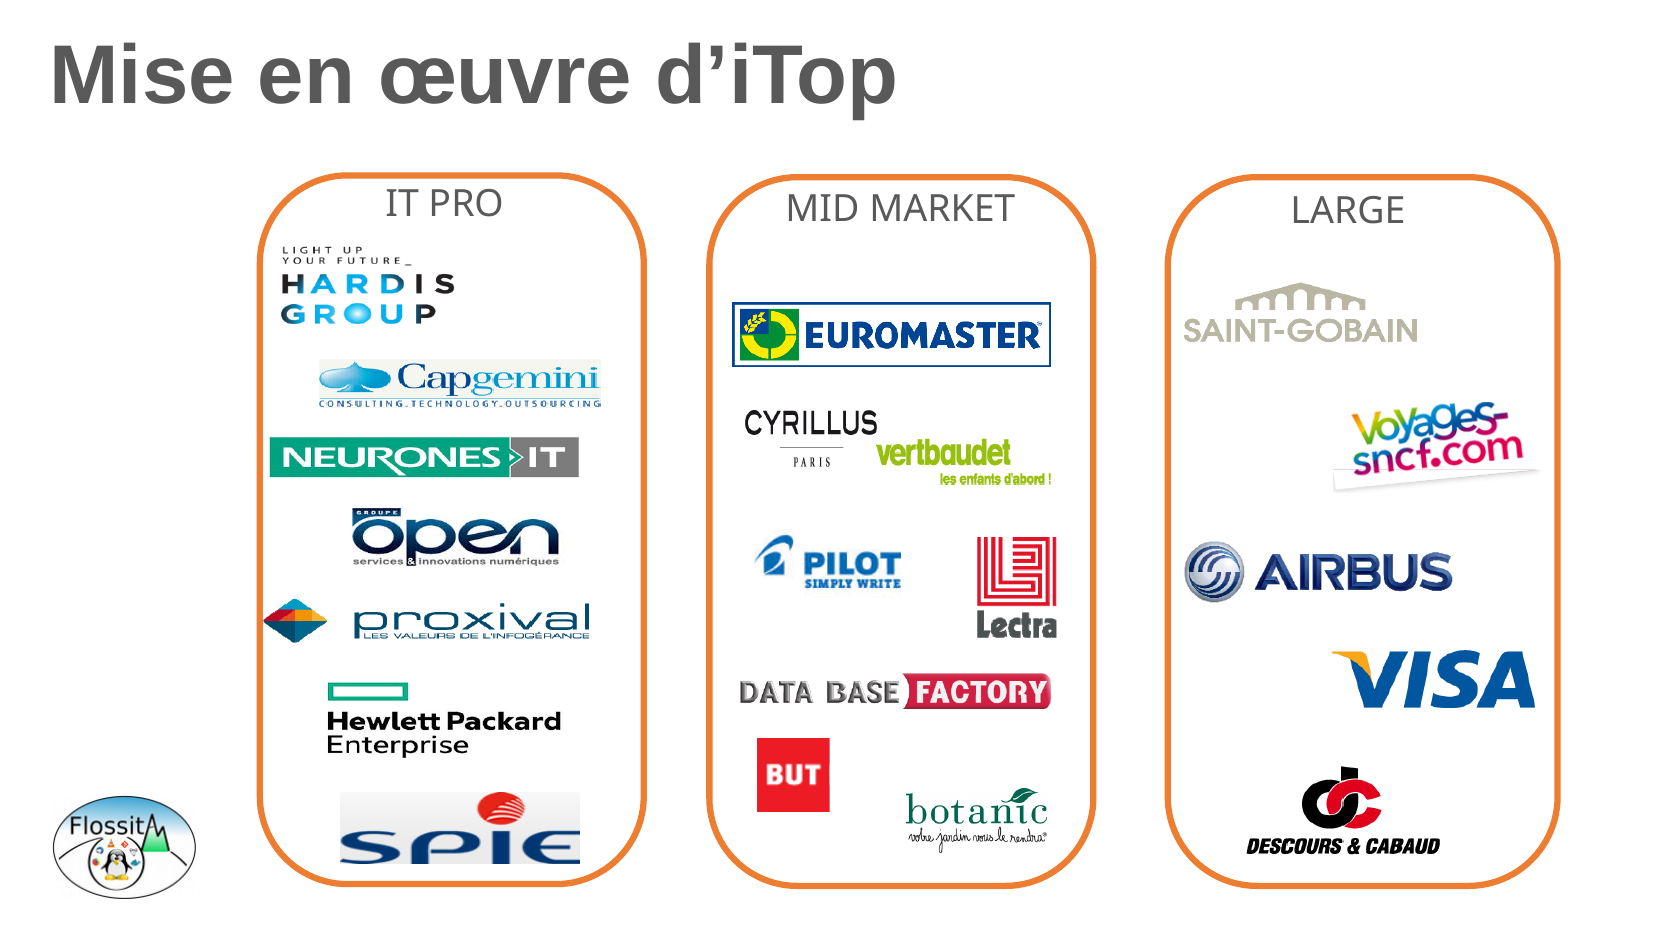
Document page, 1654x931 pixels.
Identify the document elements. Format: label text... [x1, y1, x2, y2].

text_box [709, 177, 1094, 886]
picture [1232, 752, 1455, 870]
text_box MID MARKET [770, 183, 1039, 230]
text_box [1167, 177, 1558, 886]
text_box IT PRO [370, 178, 495, 224]
picture [1333, 395, 1544, 493]
picture [352, 508, 580, 566]
picture [340, 792, 580, 864]
picture [740, 673, 1051, 709]
picture [963, 529, 1070, 648]
picture [52, 795, 196, 899]
picture [263, 576, 602, 787]
text_box LARGE [1312, 171, 1433, 177]
picture [1181, 538, 1455, 605]
text_box LARGE [1275, 186, 1434, 232]
picture [268, 436, 580, 478]
picture [906, 788, 1047, 853]
picture [1332, 650, 1535, 708]
picture [757, 738, 890, 812]
picture [745, 410, 1051, 485]
picture [280, 246, 456, 324]
text_box [259, 175, 644, 885]
picture [754, 490, 901, 637]
picture [732, 302, 1051, 367]
picture [319, 359, 601, 408]
title Mise en œuvre d’iTop [34, 23, 1654, 136]
text_box SMB [938, 171, 1033, 181]
picture [1175, 270, 1429, 350]
